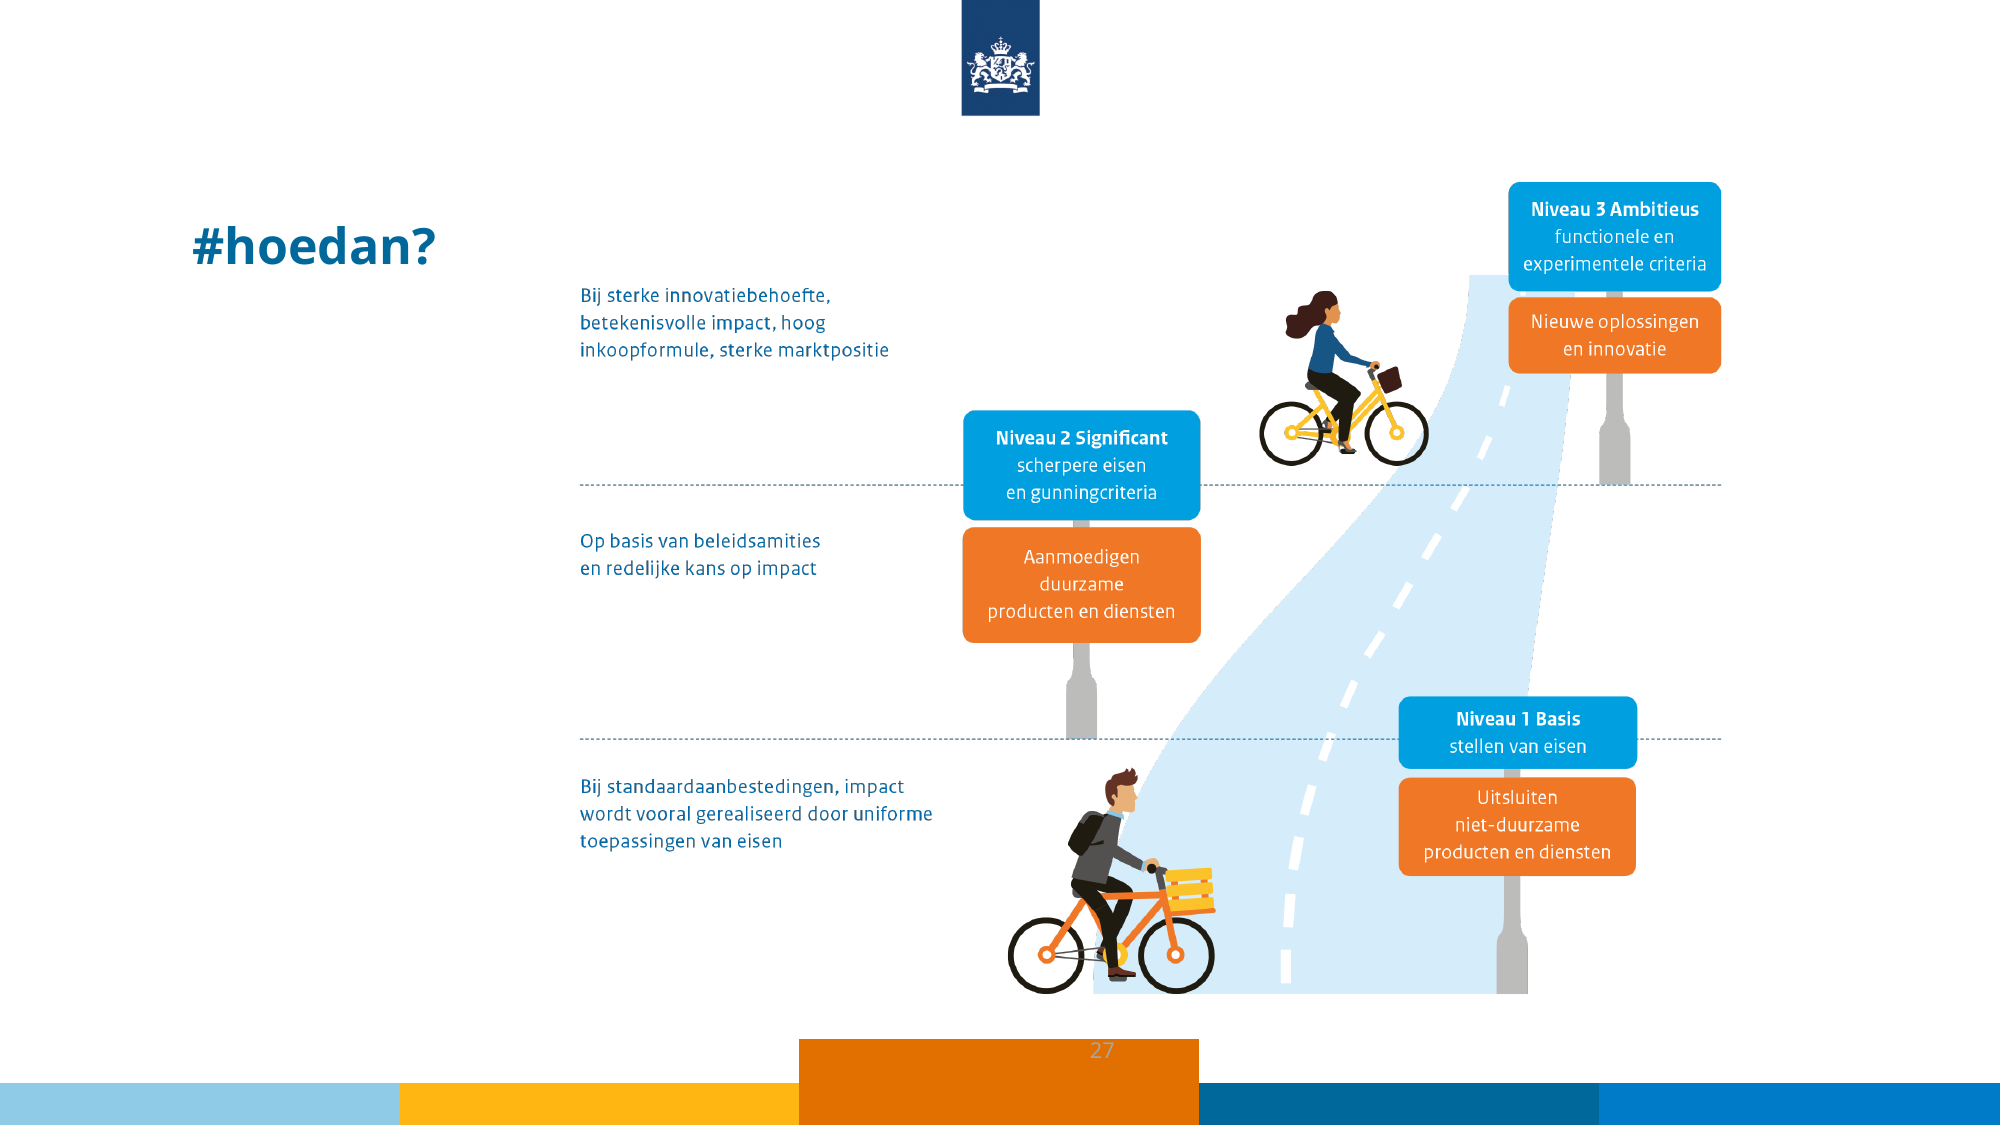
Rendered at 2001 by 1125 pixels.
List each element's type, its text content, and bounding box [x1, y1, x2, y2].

text_box #hoedan? [177, 206, 547, 283]
text_box 27 [1074, 1020, 1897, 1074]
picture [547, 143, 1774, 1040]
text_box [0, 1039, 2000, 1125]
